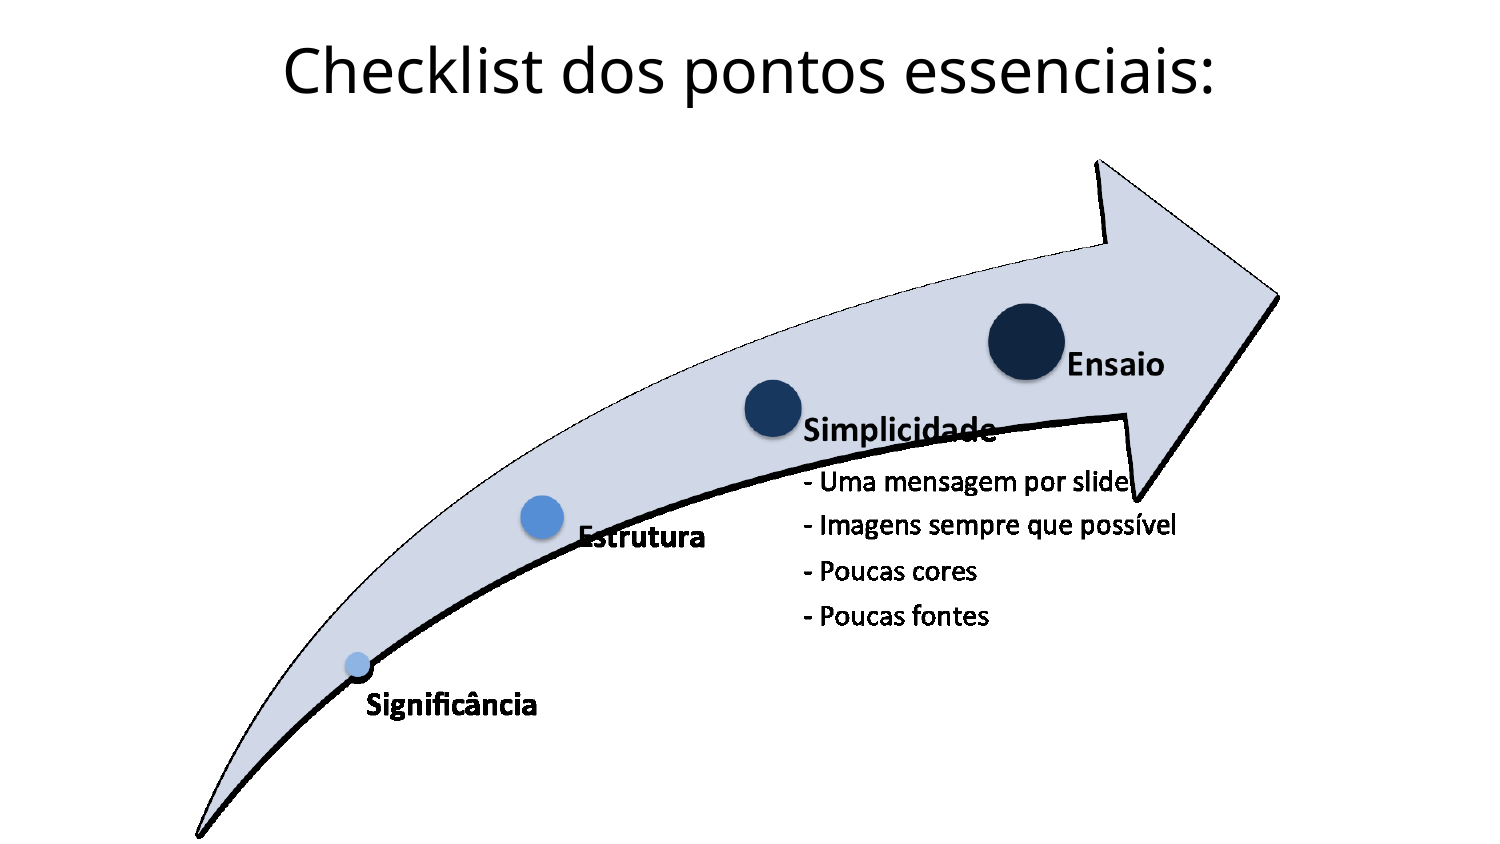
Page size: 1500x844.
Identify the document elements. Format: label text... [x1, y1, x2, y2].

picture [192, 131, 1282, 844]
list Checklist dos pontos essenciais: [267, 18, 1252, 118]
